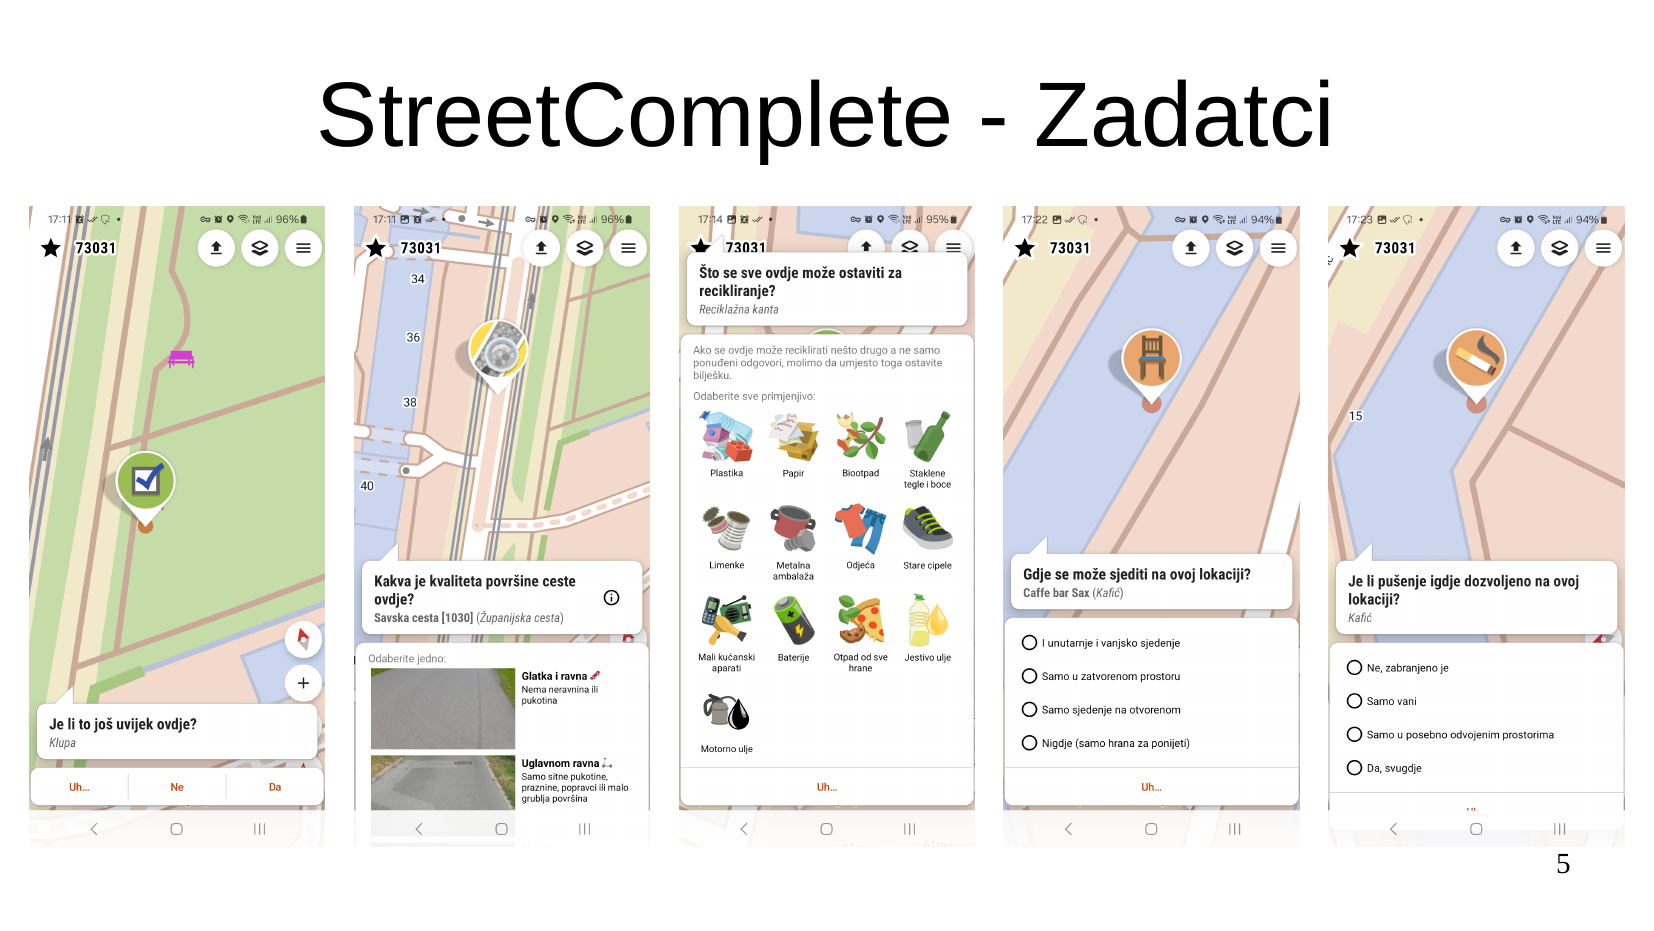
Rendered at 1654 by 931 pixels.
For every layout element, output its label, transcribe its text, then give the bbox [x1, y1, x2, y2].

picture [1003, 206, 1300, 847]
title StreetComplete - Zadatci [82, 37, 1571, 193]
picture [1328, 206, 1625, 847]
picture [679, 206, 975, 847]
picture [29, 206, 325, 847]
picture [354, 206, 650, 847]
